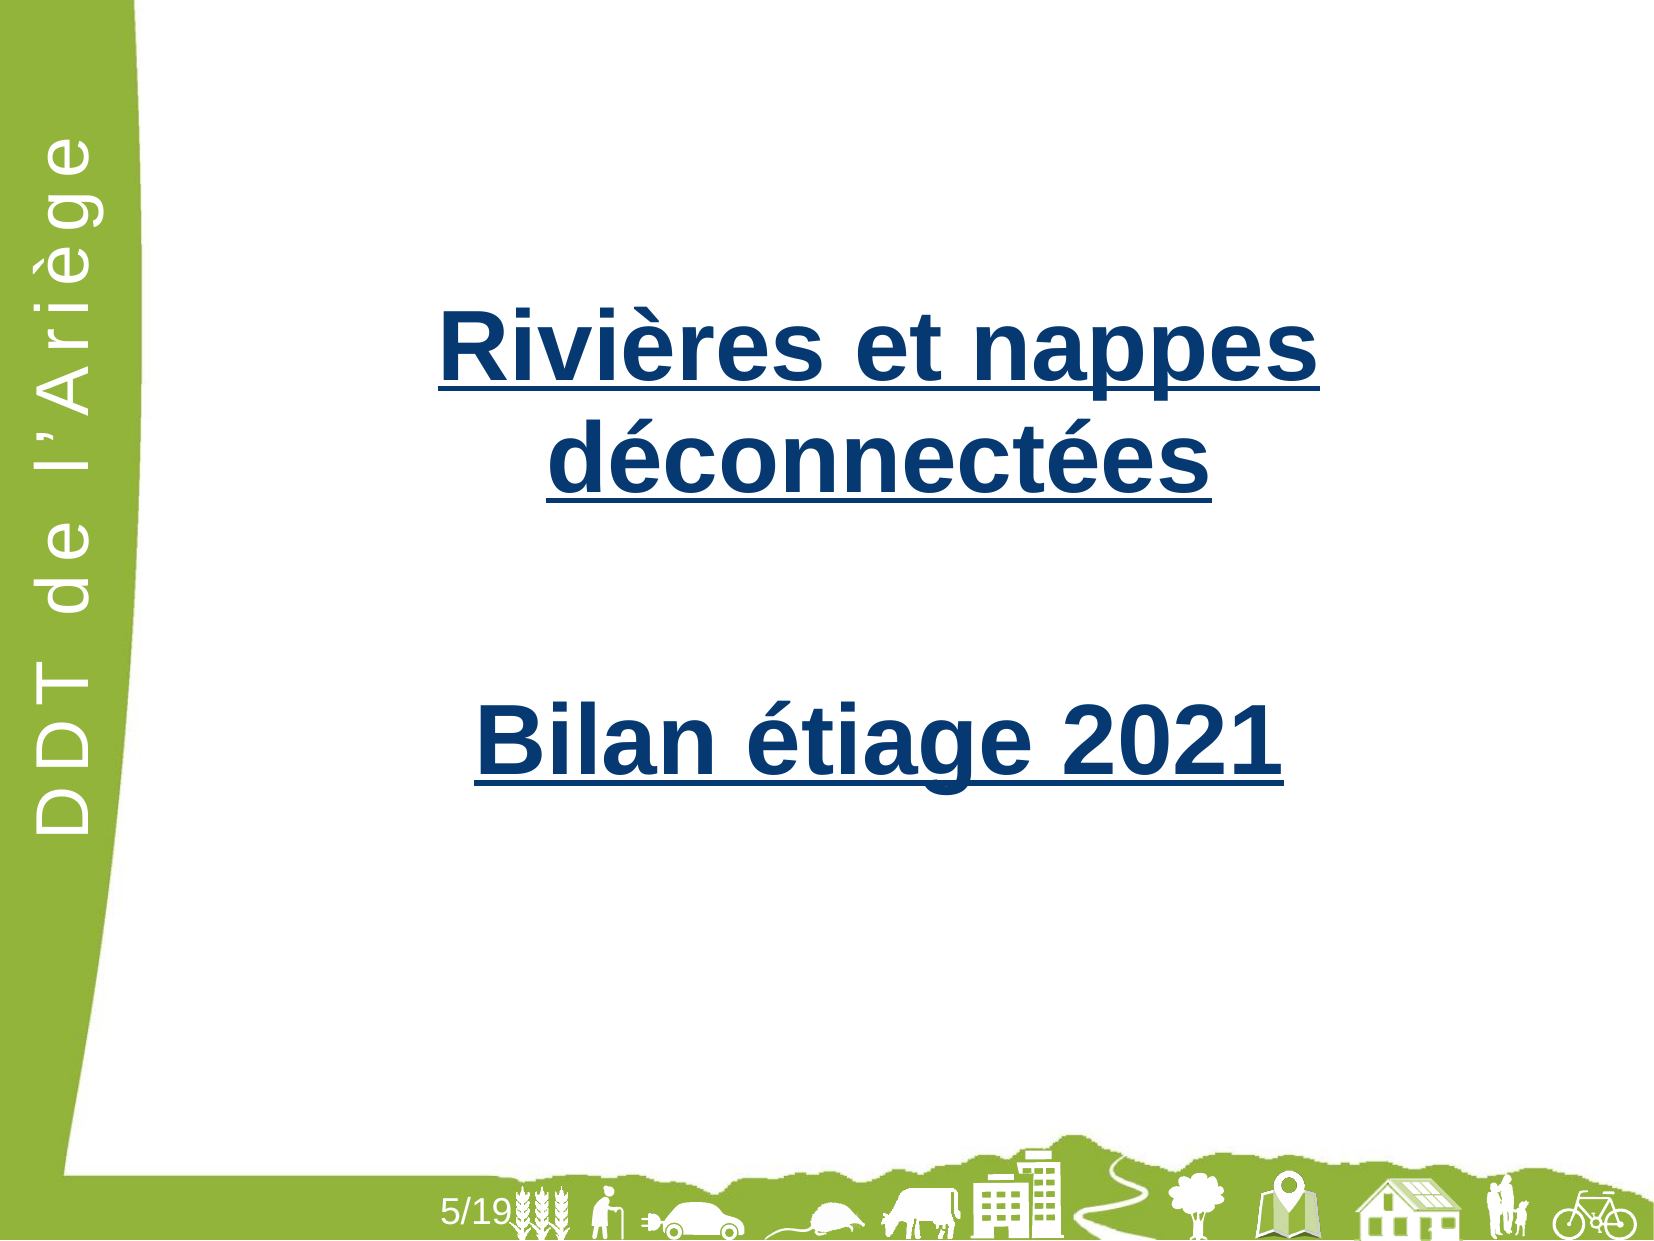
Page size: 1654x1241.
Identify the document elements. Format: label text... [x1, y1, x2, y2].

picture [0, 0, 1654, 1241]
picture [670, 1229, 678, 1236]
picture [1556, 1212, 1582, 1237]
picture [726, 1229, 733, 1237]
picture [1608, 1214, 1617, 1223]
picture [1602, 1203, 1612, 1222]
picture [1579, 1200, 1607, 1217]
picture [1575, 1207, 1612, 1240]
picture [678, 1233, 725, 1240]
picture [1608, 1212, 1633, 1237]
list Rivières et nappes déconnectées Bilan étiage 2021 [179, 290, 1509, 1010]
